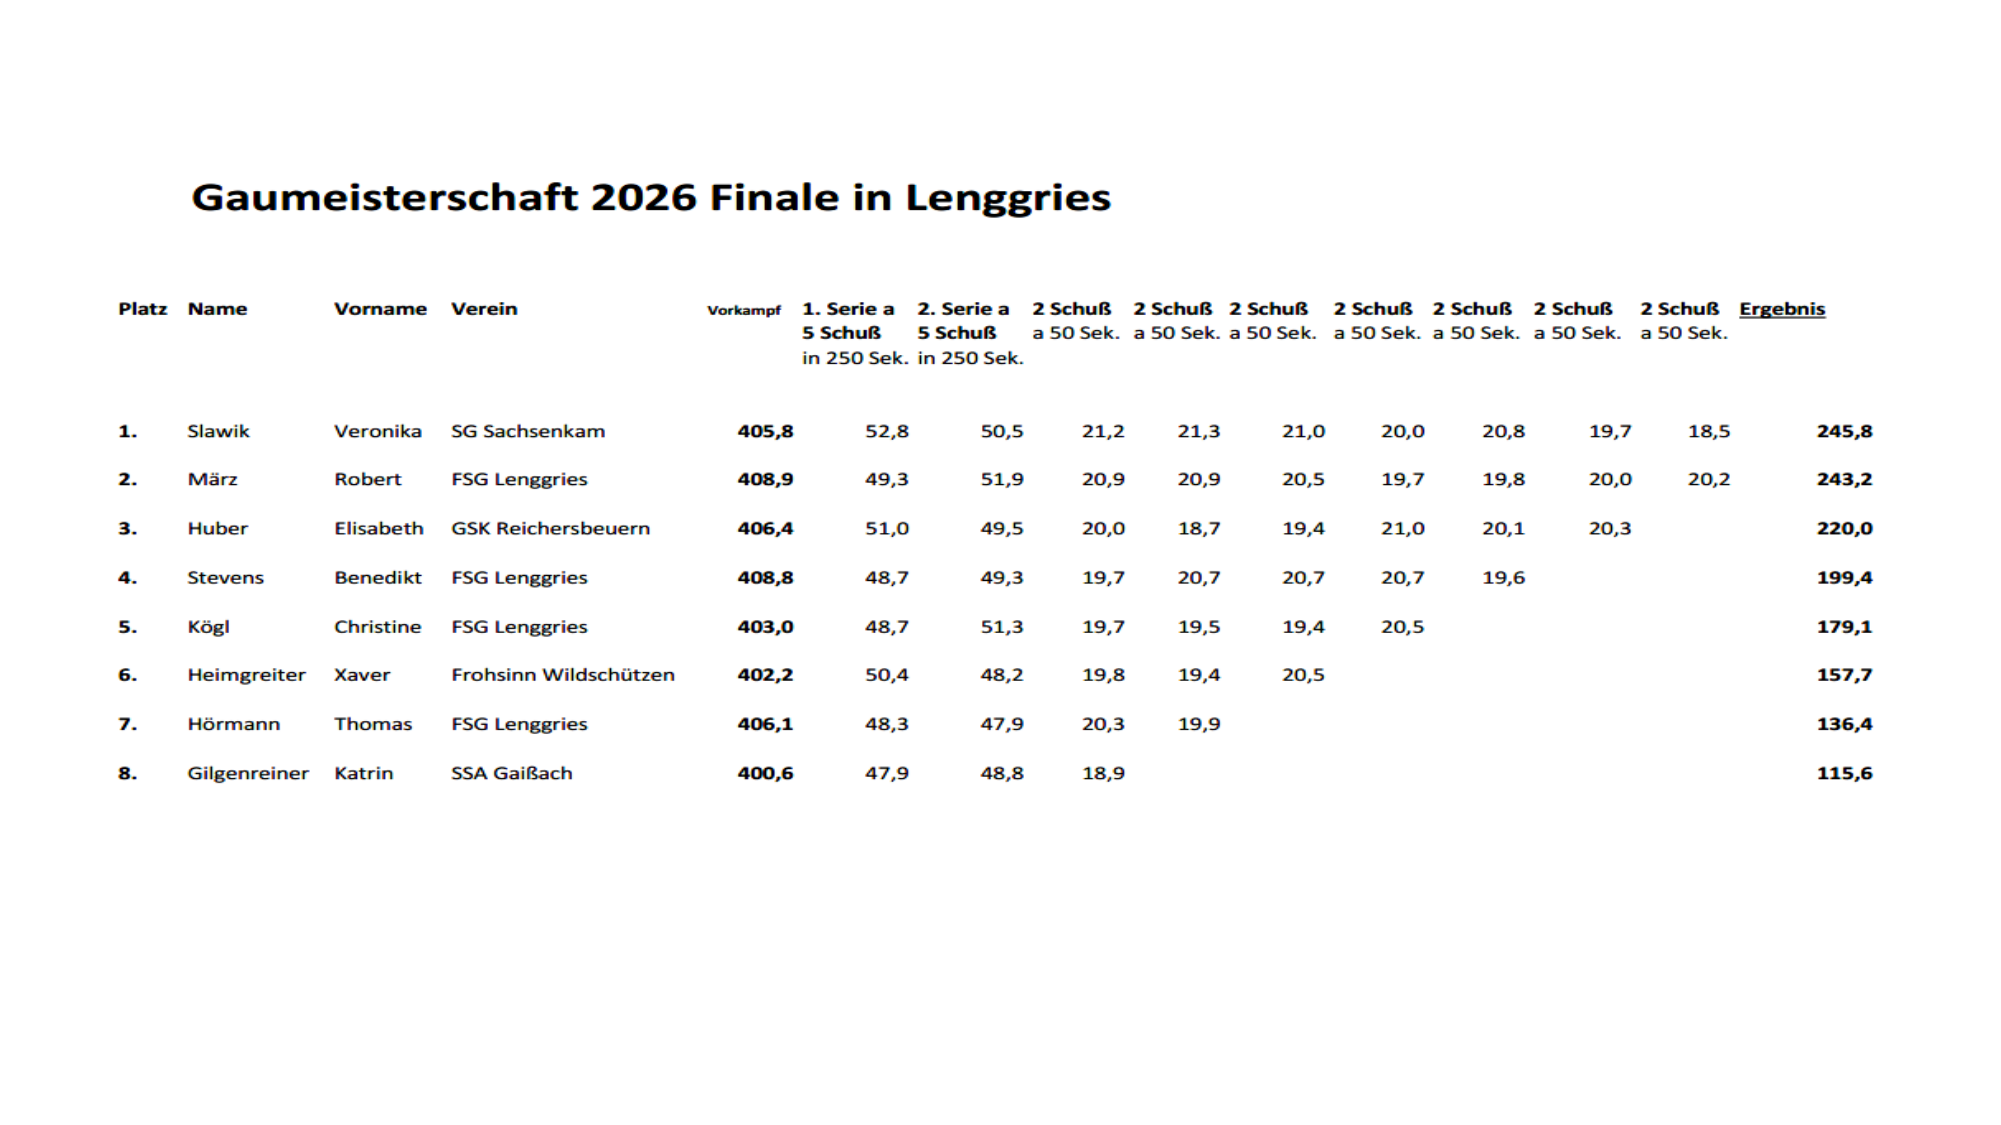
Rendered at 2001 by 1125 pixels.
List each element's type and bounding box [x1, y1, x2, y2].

chart [74, 55, 1926, 1057]
